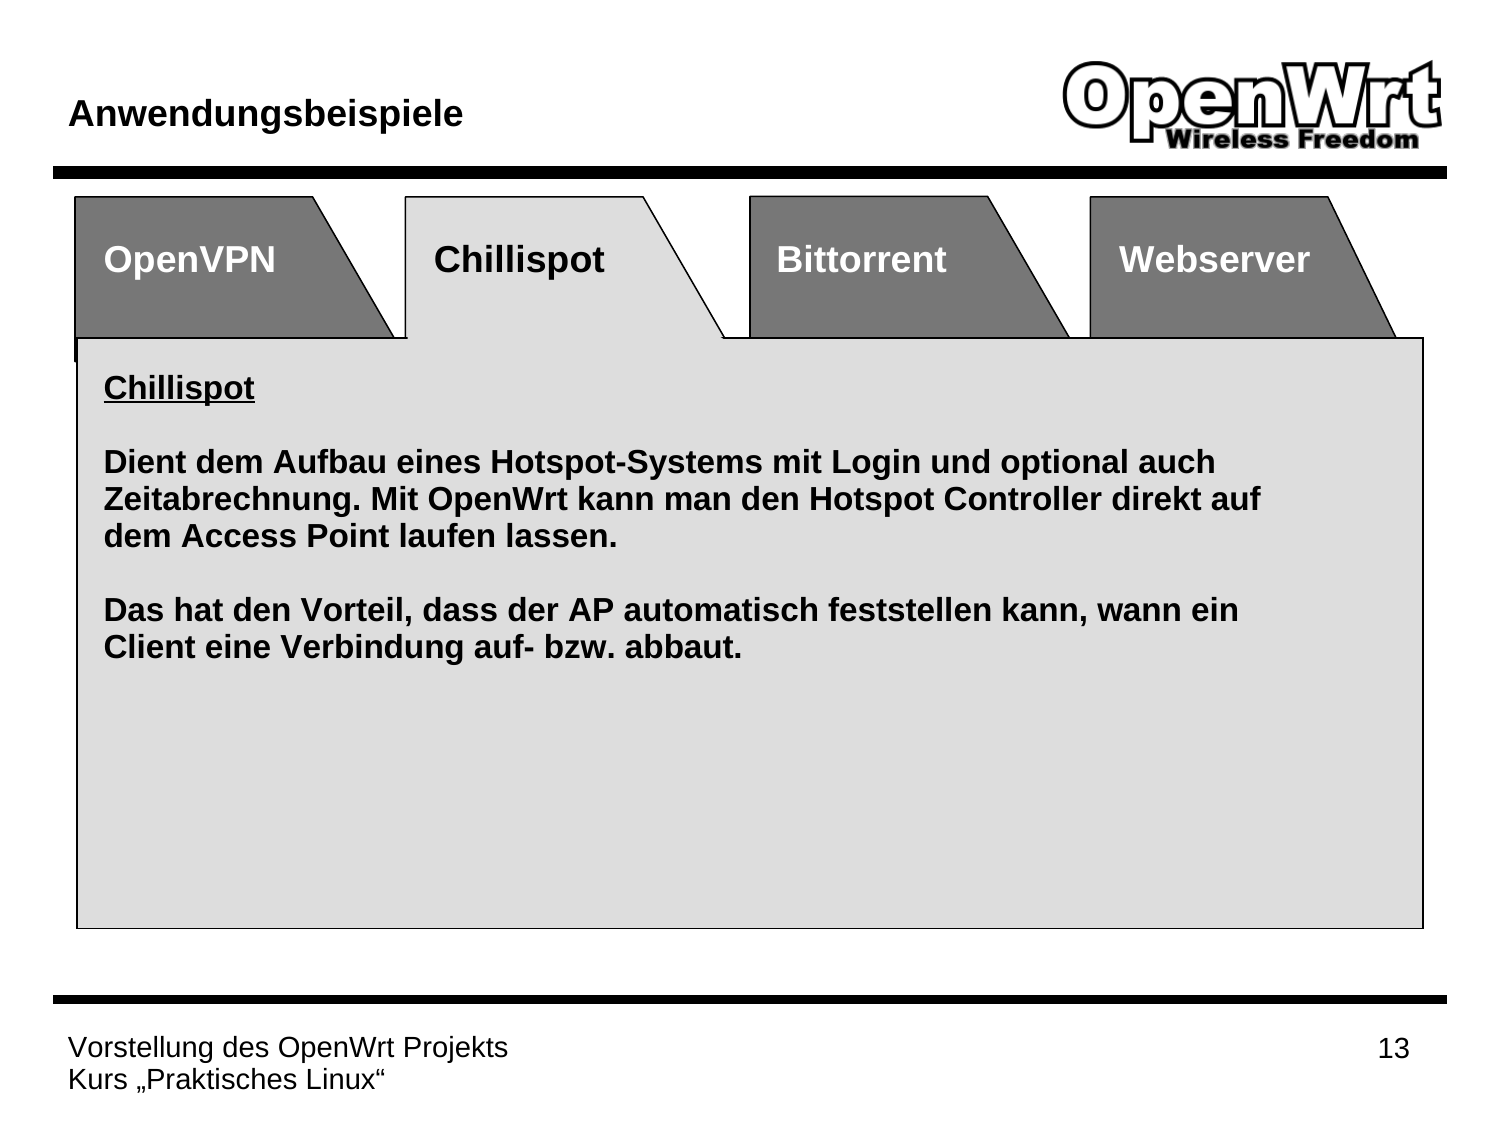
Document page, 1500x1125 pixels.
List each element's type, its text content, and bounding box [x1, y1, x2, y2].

text_box Chillispot Dient dem Aufbau eines Hotspot-Systems mit Login und optional auch Zeitabrechnung. Mit OpenWrt kann man den Hotspot Controller direkt auf dem Access Point laufen lassen. Das hat den Vorteil, dass der AP automatisch feststellen kann, wann ein Client eine Verbindung auf- bzw. abbaut. [88, 361, 1330, 674]
text_box Chillispot [419, 230, 703, 289]
picture [1057, 54, 1447, 154]
text_box [75, 196, 1424, 929]
text_box Webserver [1104, 230, 1388, 289]
title Anwendungsbeispiele [53, 53, 870, 173]
text_box Bittorrent [761, 230, 1046, 289]
text_box OpenVPN [88, 230, 373, 289]
